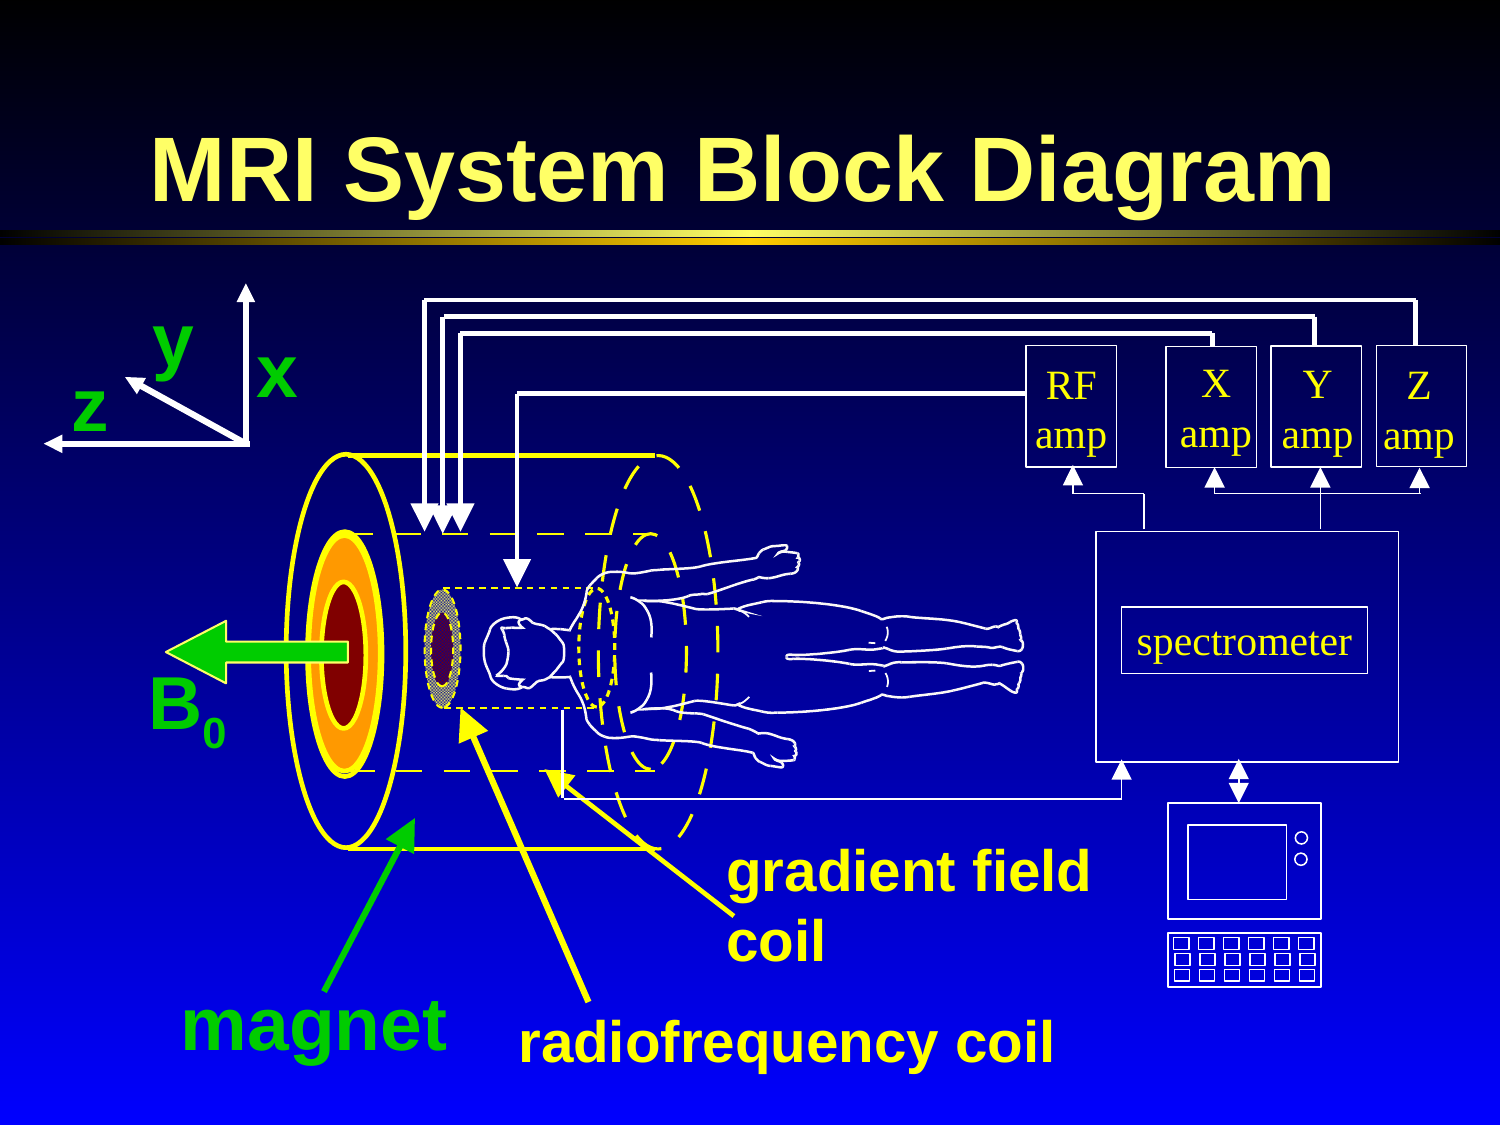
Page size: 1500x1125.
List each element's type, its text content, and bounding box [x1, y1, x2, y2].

text_box Z amp [1367, 351, 1471, 467]
text_box gradient field coil [711, 826, 1123, 983]
text_box [175, 535, 381, 772]
text_box B0 [133, 647, 278, 760]
title MRI System Block Diagram [99, 37, 1388, 225]
text_box x [241, 316, 305, 422]
text_box Y amp [1266, 349, 1370, 465]
text_box RF amp [1019, 350, 1025, 391]
text_box radiofrequency coil [503, 997, 1090, 1083]
text_box z [56, 349, 120, 455]
text_box spectrometer [1118, 606, 1372, 674]
picture [482, 544, 1025, 769]
text_box RF amp [1019, 396, 1025, 466]
text_box y [137, 285, 201, 391]
text_box RF amp [1027, 350, 1116, 466]
text_box [424, 589, 461, 708]
text_box RF amp [1117, 350, 1123, 466]
text_box X amp [1164, 348, 1268, 464]
text_box magnet [166, 969, 470, 1075]
